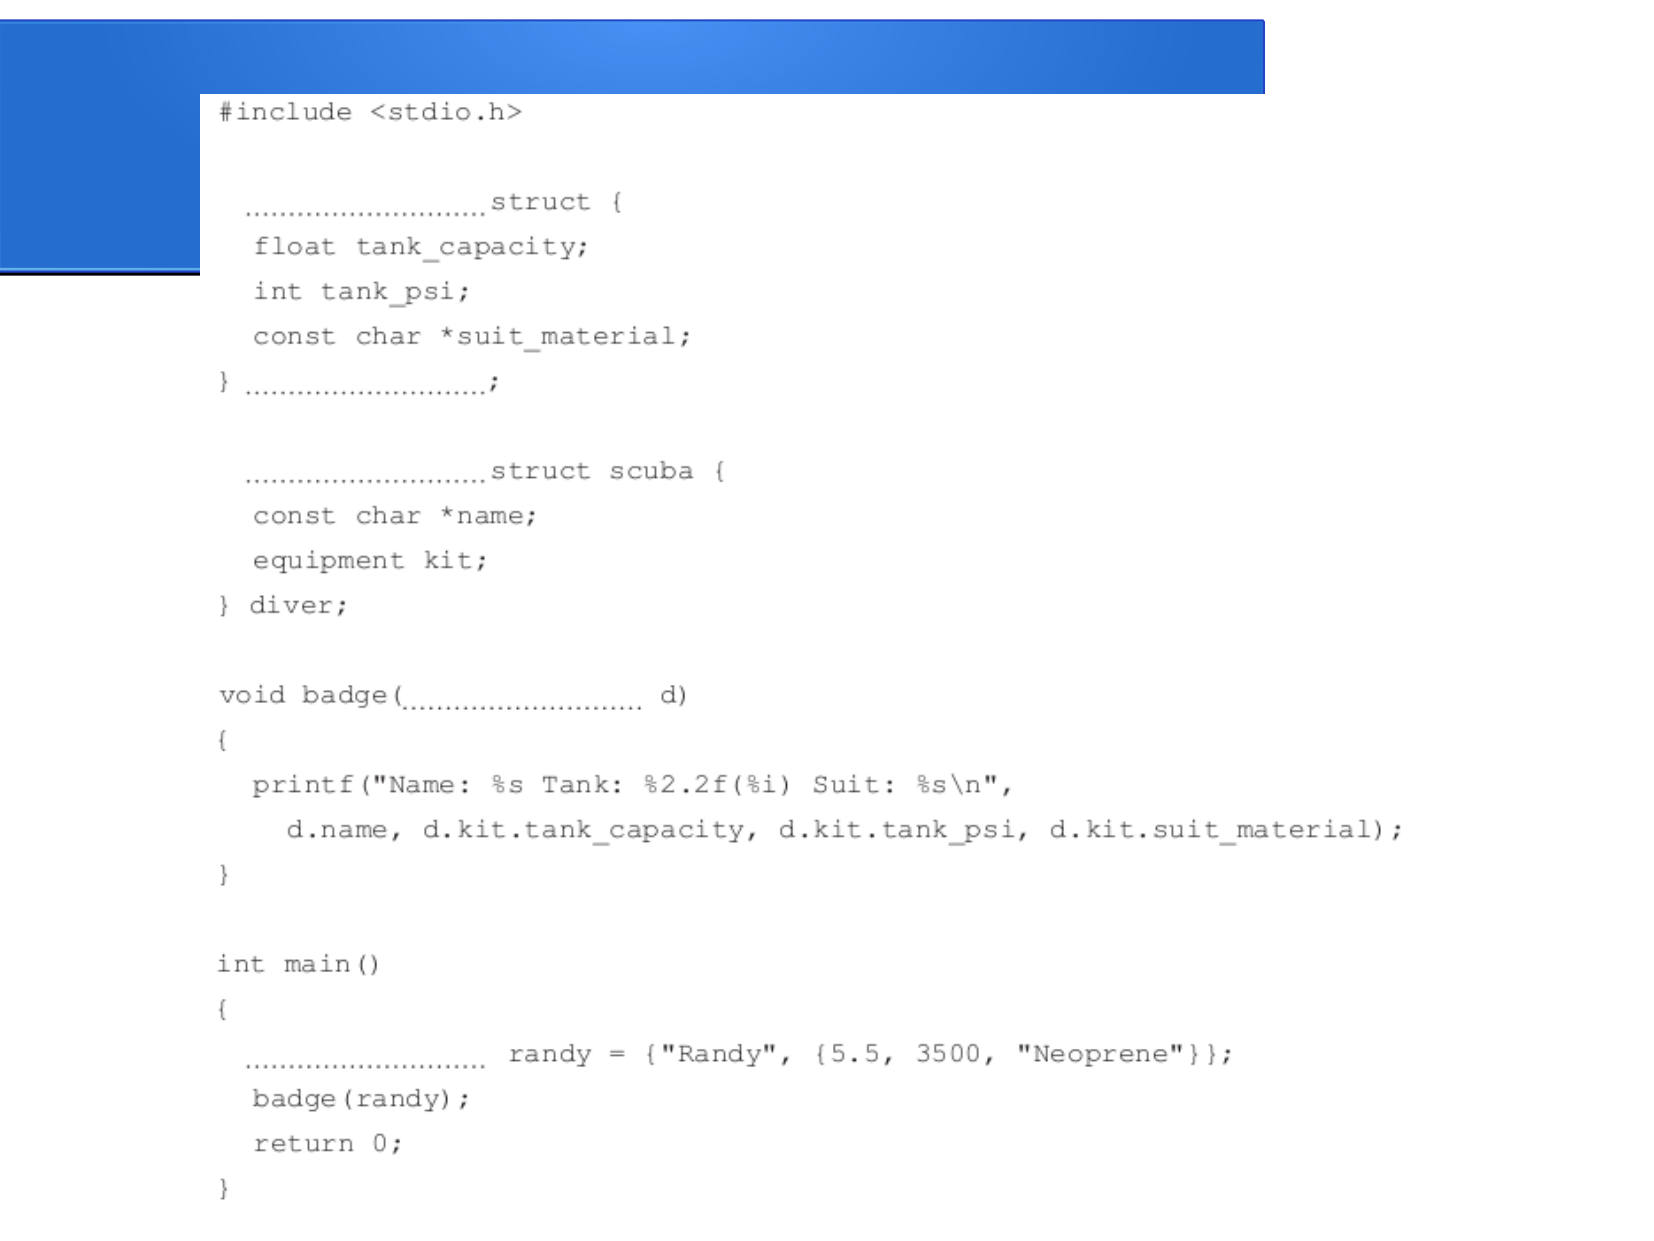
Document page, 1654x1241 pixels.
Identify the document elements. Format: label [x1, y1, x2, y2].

picture [200, 94, 1418, 1217]
